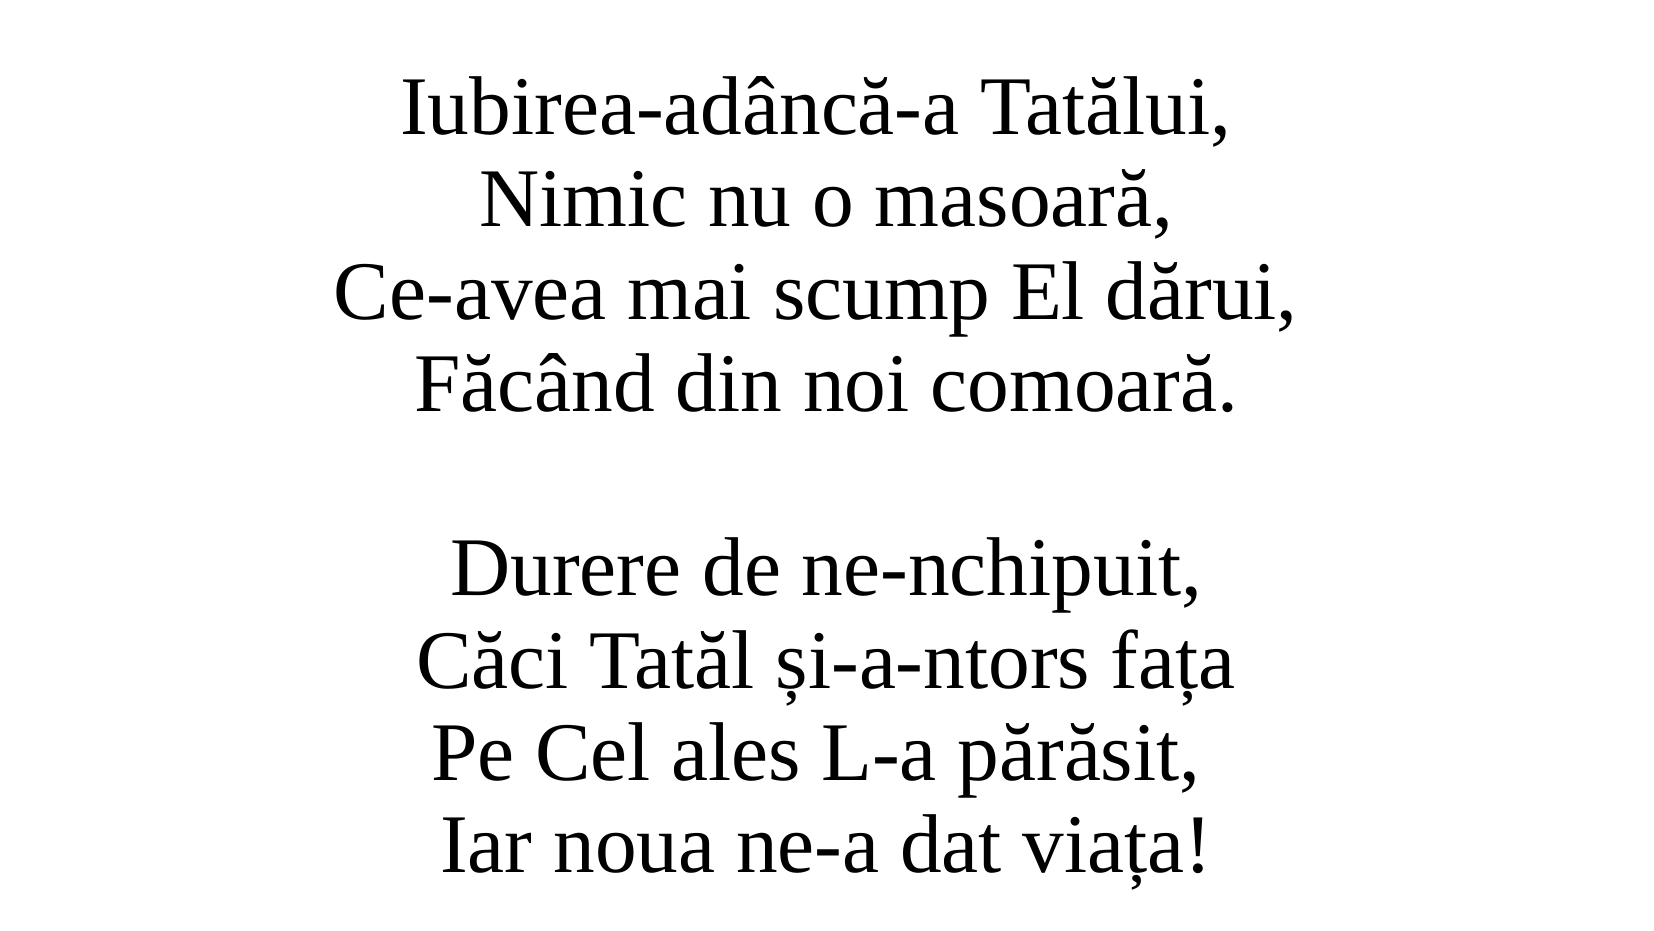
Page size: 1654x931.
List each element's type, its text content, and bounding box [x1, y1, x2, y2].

subtitle Iubirea-adâncă-a Tatălui, Nimic nu o masoară, Ce-avea mai scump El dărui, Făcând din noi comoară. Durere de ne-nchipuit, Căci Tatăl și-a-ntors fața Pe Cel ales L-a părăsit, Iar noua ne-a dat viața! [165, 60, 1489, 891]
